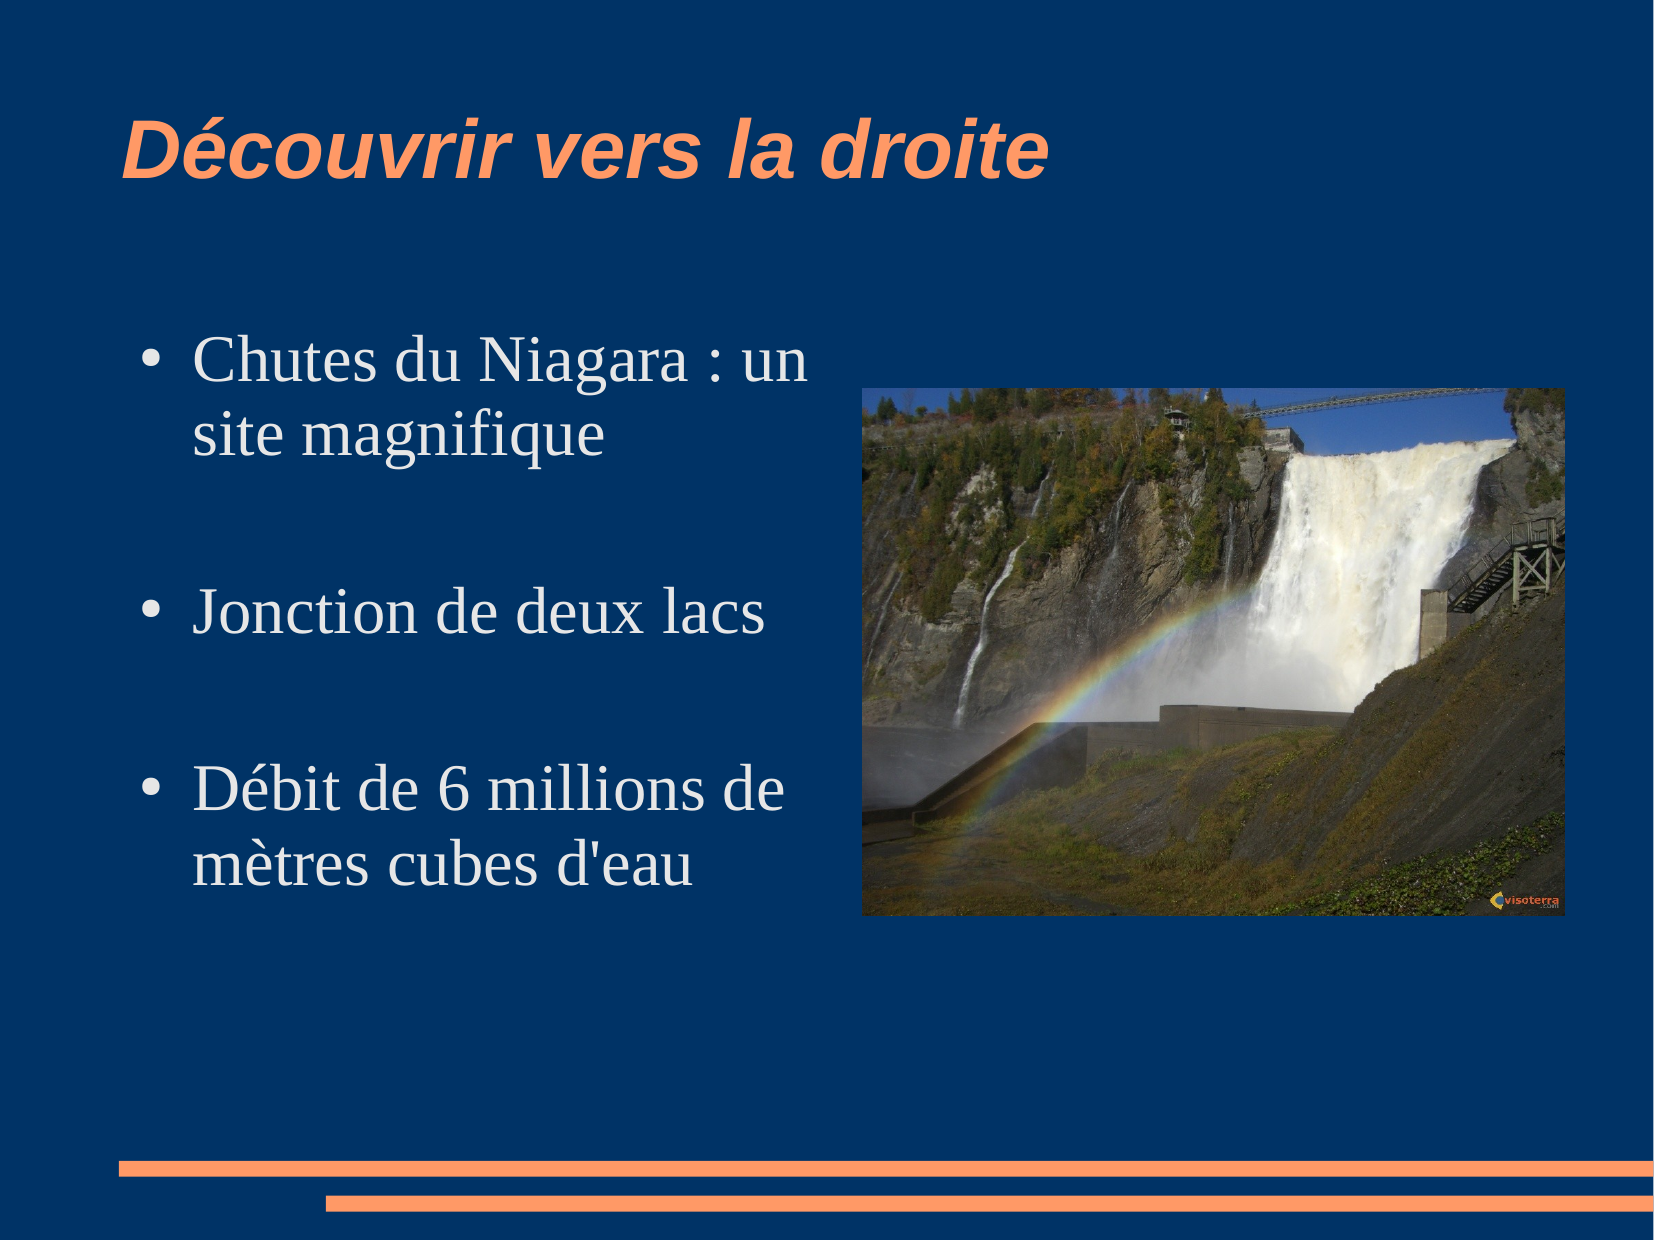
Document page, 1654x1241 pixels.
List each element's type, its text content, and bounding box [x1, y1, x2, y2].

picture [862, 388, 1565, 916]
title Découvrir vers la droite [121, 46, 1534, 254]
list Chutes du Niagara : un site magnifique Jonction de deux lacs Débit de 6 millions de mètres cubes d'eau [121, 322, 824, 1132]
